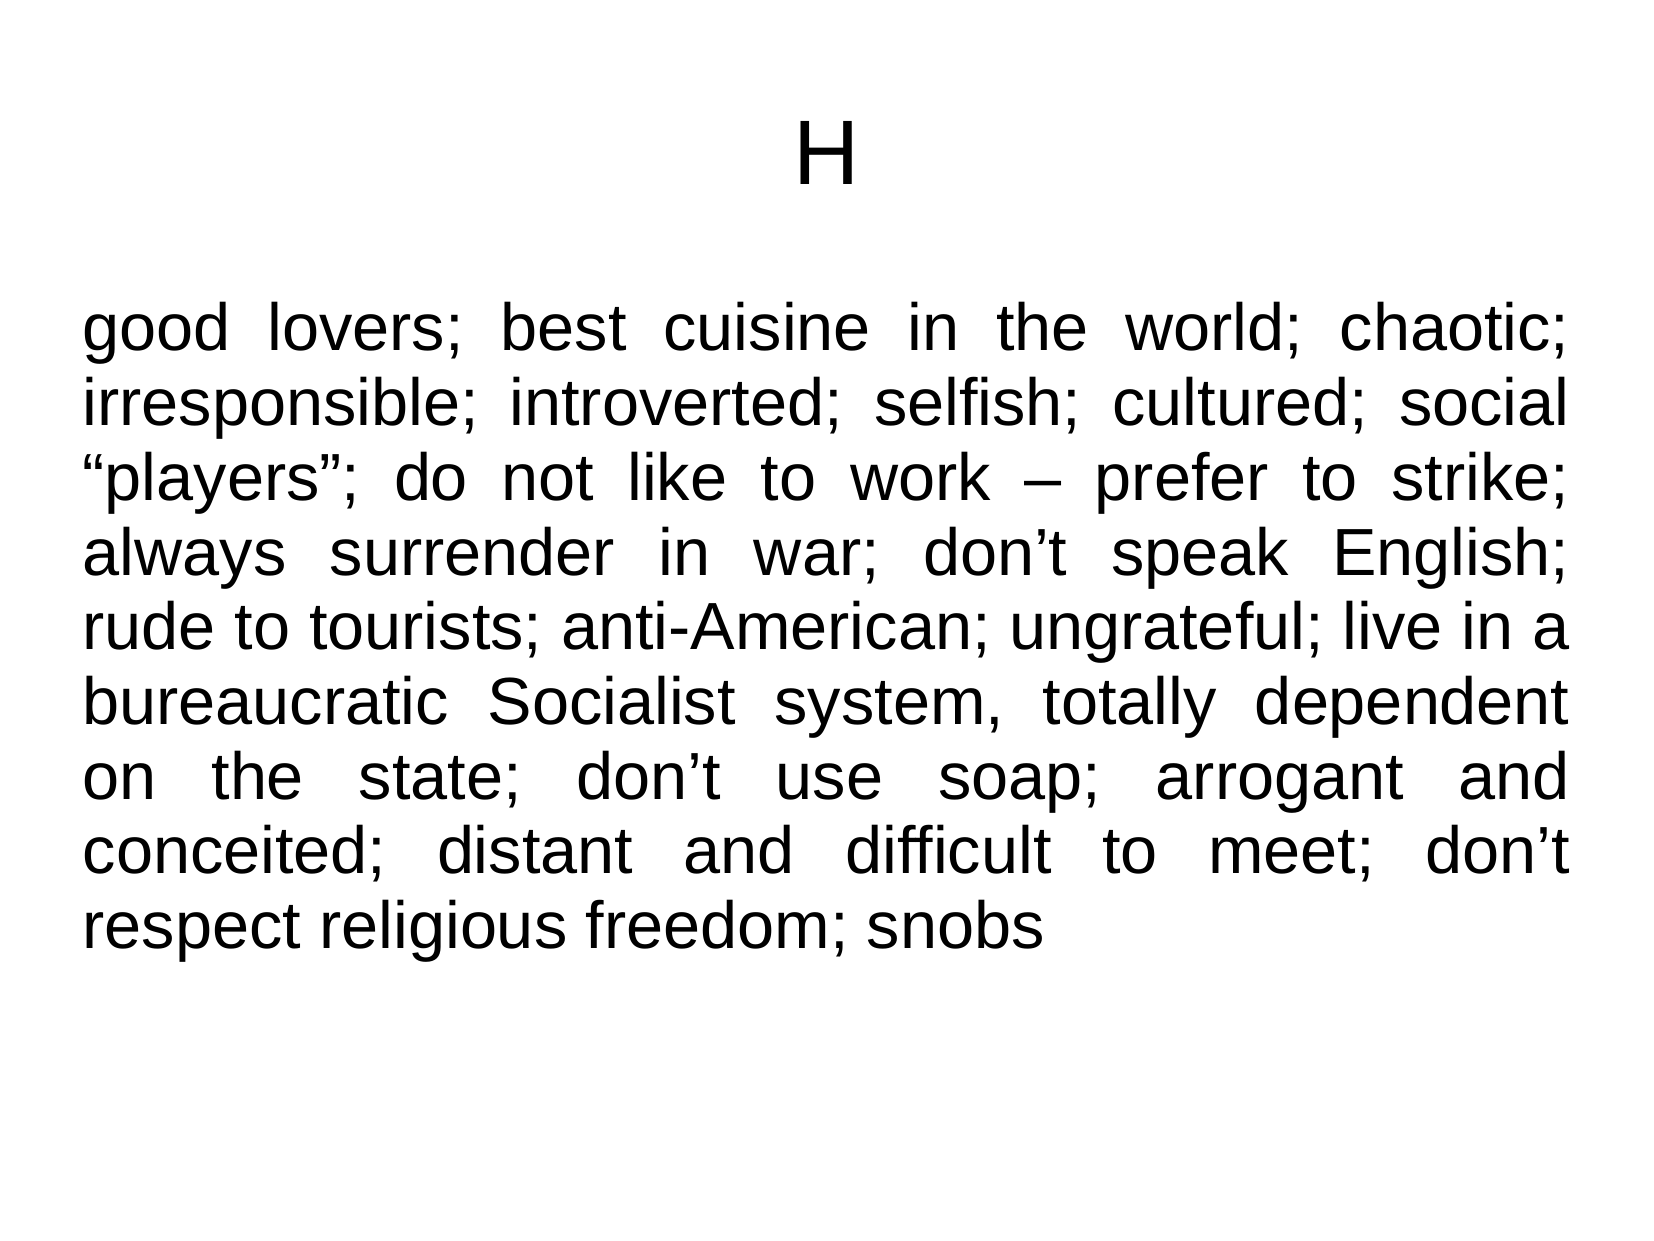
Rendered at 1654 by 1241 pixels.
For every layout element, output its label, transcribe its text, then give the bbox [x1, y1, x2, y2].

title H [82, 49, 1571, 257]
list good lovers; best cuisine in the world; chaotic; irresponsible; introverted; selfish; cultured; social “players”; do not like to work – prefer to strike; always surrender in war; don’t speak English; rude to tourists; anti-American; ungrateful; live in a bureaucratic Socialist system, totally dependent on the state; don’t use soap; arrogant and conceited; distant and difficult to meet; don’t respect religious freedom; snobs [82, 290, 1571, 1109]
